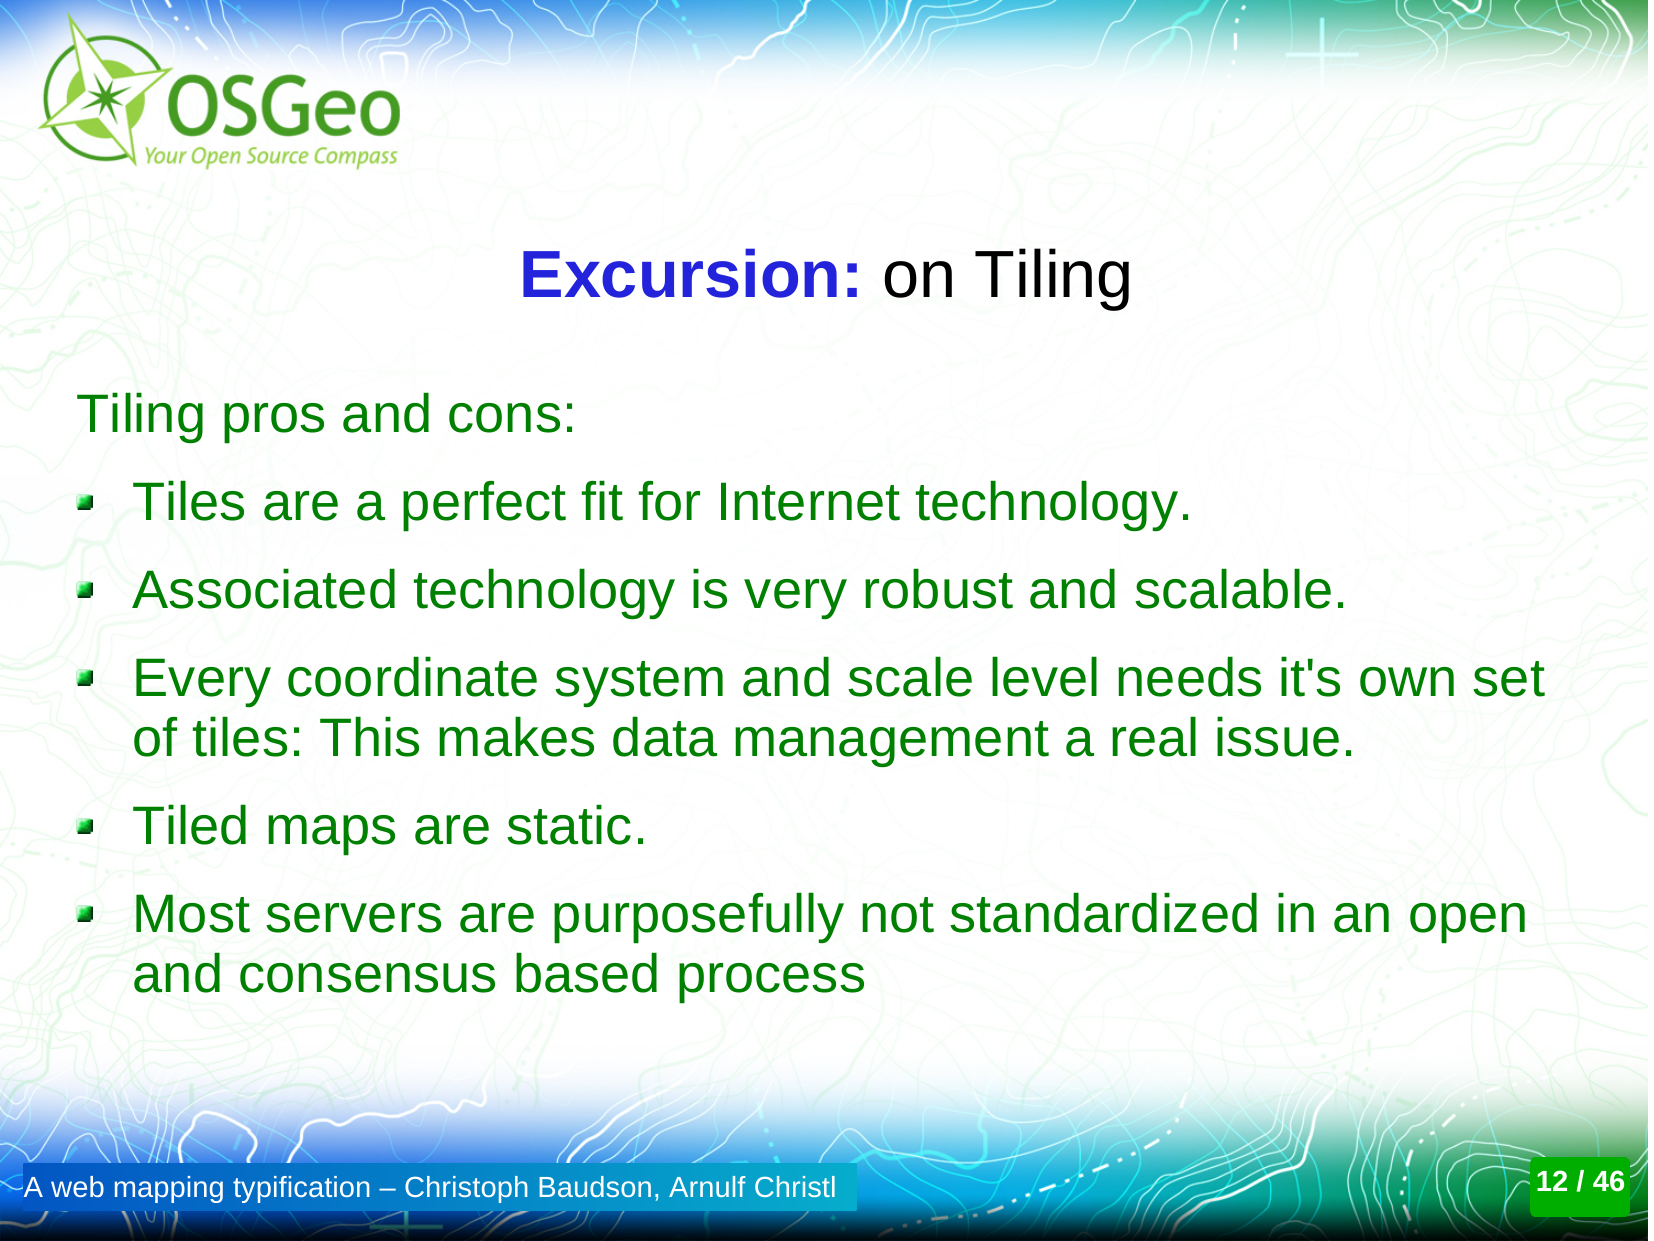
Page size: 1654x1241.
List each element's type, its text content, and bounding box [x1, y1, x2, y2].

picture [0, 0, 1648, 1241]
list Tiling pros and cons: Tiles are a perfect fit for Internet technology. Associated technology is very robust and scalable. Every coordinate system and scale level needs it's own set of tiles: This makes data management a real issue. Tiled maps are static. Most servers are purposefully not standardized in an open and consensus based process [76, 383, 1565, 1123]
title Excursion: on Tiling [82, 200, 1571, 349]
